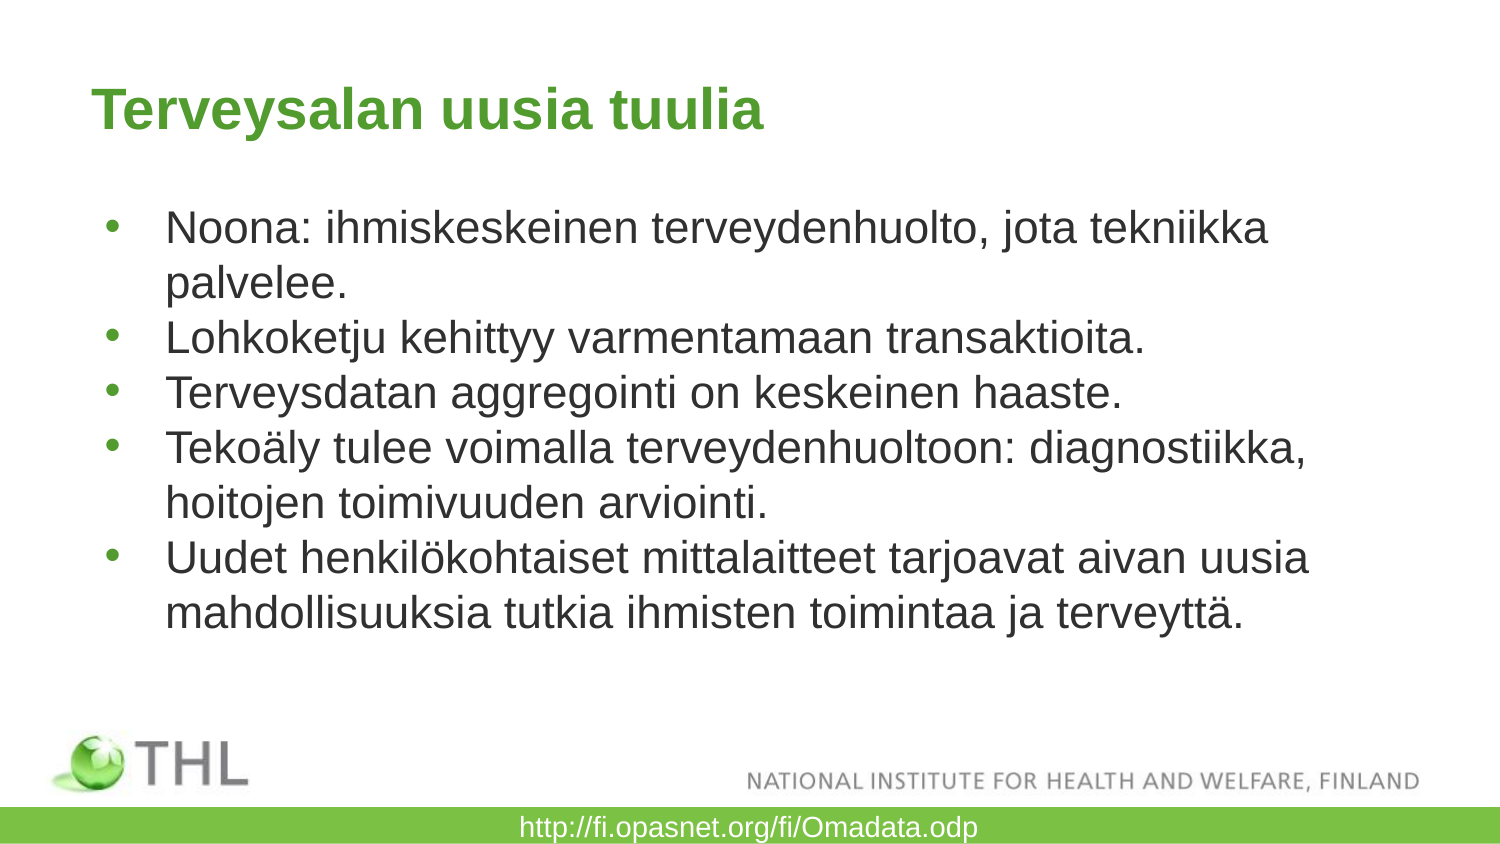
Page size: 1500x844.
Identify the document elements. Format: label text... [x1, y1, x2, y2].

picture [715, 763, 1465, 801]
list Noona: ihmiskeskeinen terveydenhuolto, jota tekniikka palvelee. Lohkoketju kehittyy varmentamaan transaktioita. Terveysdatan aggregointi on keskeinen haaste. Tekoäly tulee voimalla terveydenhuoltoon: diagnostiikka, hoitojen toimivuuden arviointi. Uudet henkilökohtaiset mittalaitteet tarjoavat aivan uusia mahdollisuuksia tutkia ihmisten toimintaa ja terveyttä. [75, 182, 1424, 724]
title Terveysalan uusia tuulia [76, 32, 1424, 156]
picture [24, 719, 275, 803]
